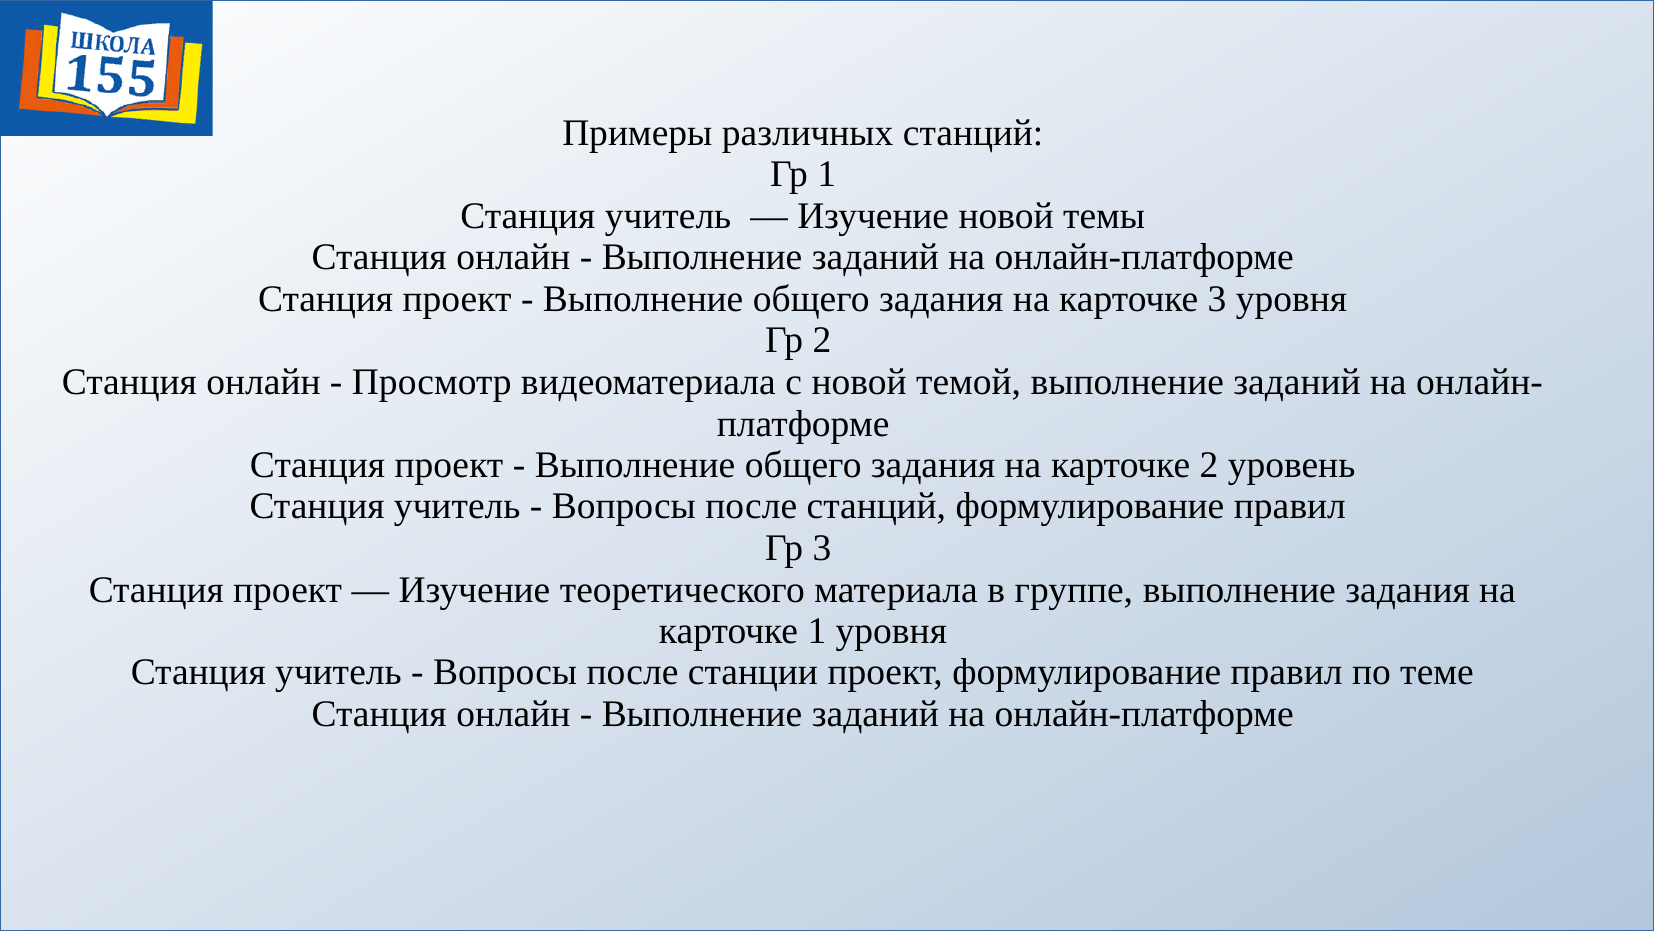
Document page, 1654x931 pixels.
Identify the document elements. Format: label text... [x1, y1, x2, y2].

picture [0, 1, 213, 136]
text_box [0, 0, 1654, 931]
subtitle Примеры различных станций: Гр 1 Станция учитель — Изучение новой темы Станция онлайн - Выполнение заданий на онлайн-платформе Станция проект - Выполнение общего задания на карточке 3 уровня Гр 2 Станция онлайн - Просмотр видеоматериала с новой темой, выполнение заданий на онлайн-платформе Станция проект - Выполнение общего задания на карточке 2 уровень Станция учитель - Вопросы после станций, формулирование правил Гр 3 Станция проект — Изучение теоретического материала в группе, выполнение задания на карточке 1 уровня Станция учитель - Вопросы после станции проект, формулирование правил по теме Станция онлайн - Выполнение заданий на онлайн-платформе [59, 111, 1548, 735]
